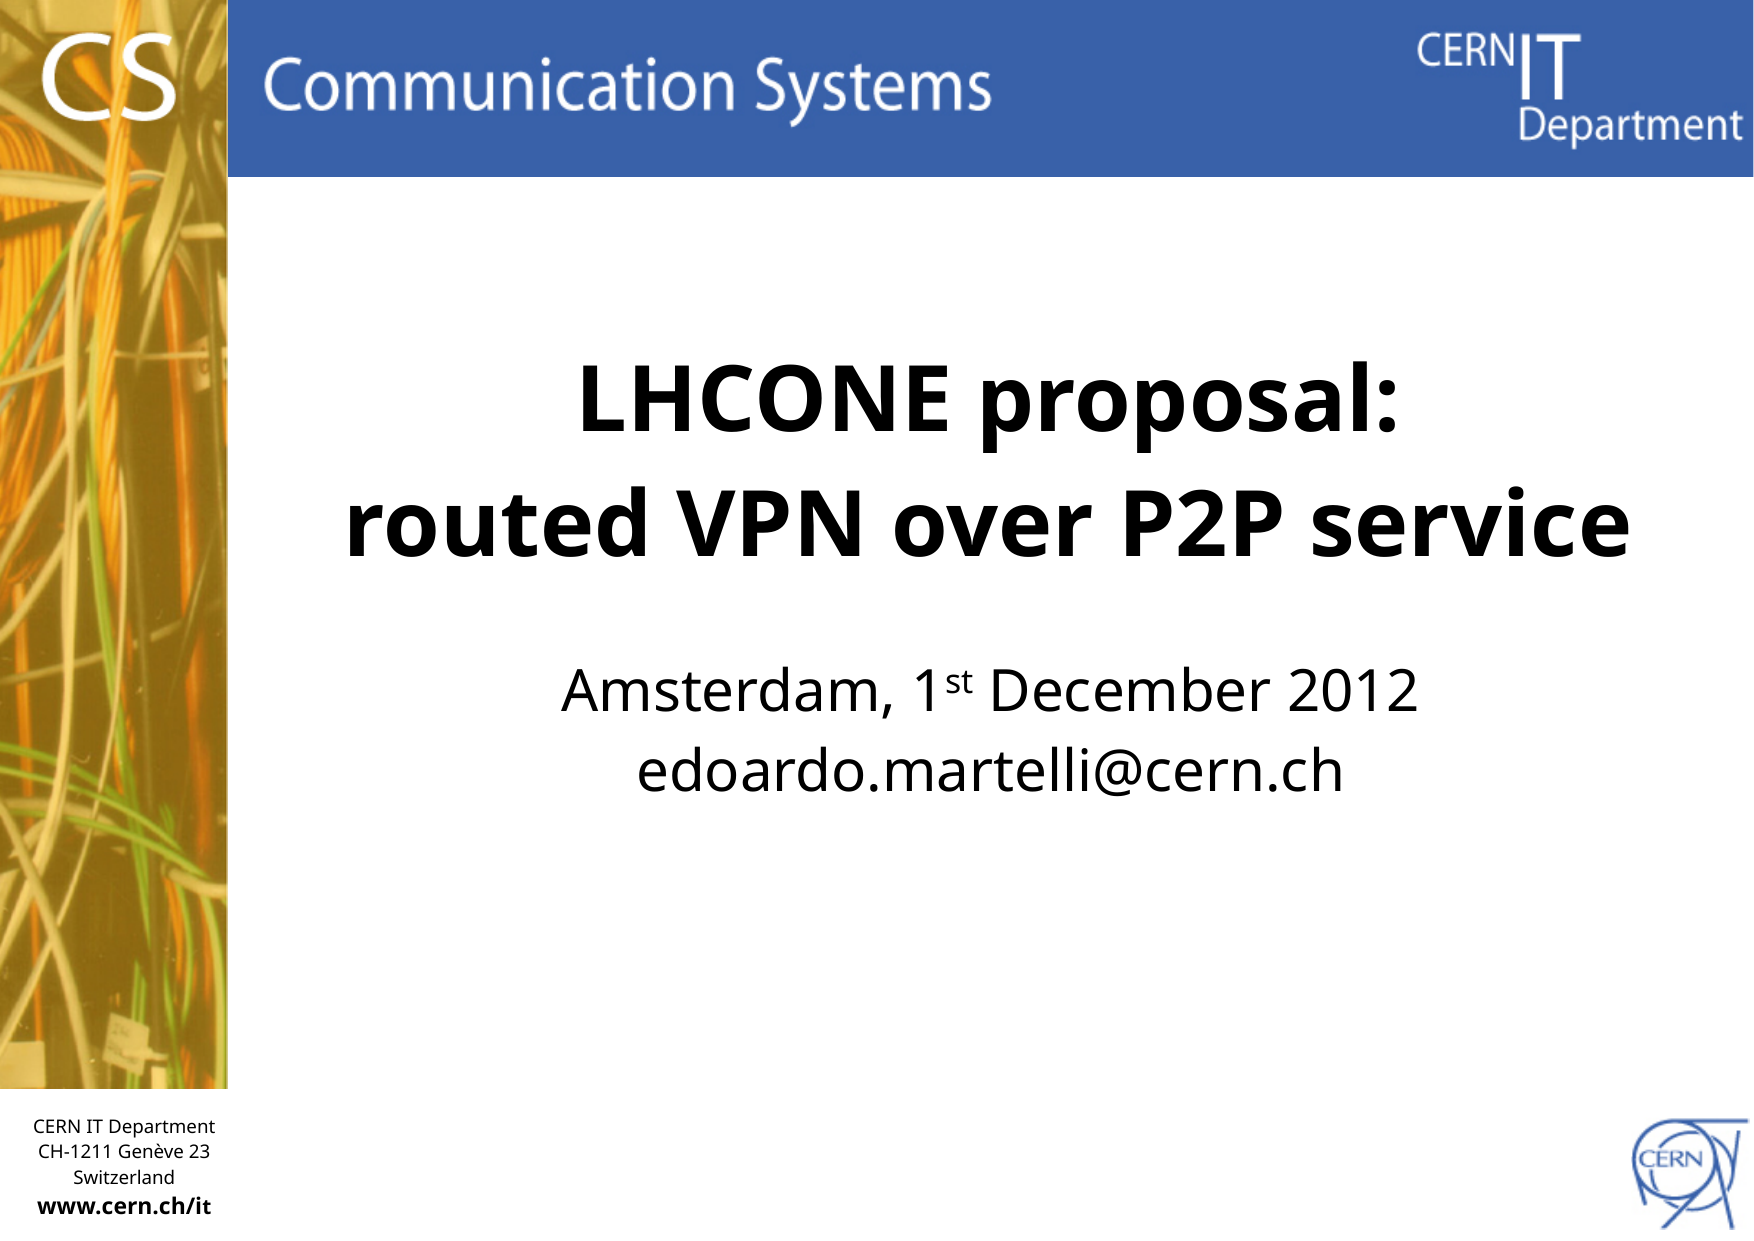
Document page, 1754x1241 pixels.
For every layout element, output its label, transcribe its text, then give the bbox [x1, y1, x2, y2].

picture [0, 0, 1754, 1089]
text_box Amsterdam, 1st December 2012 edoardo.martelli@cern.ch [345, 642, 1637, 975]
title LHCONE proposal: routed VPN over P2P service [326, 324, 1652, 593]
text_box CERN IT Department CH-1211 Genève 23 Switzerland www.cern.ch/it [0, 1105, 249, 1229]
picture [1631, 1117, 1750, 1230]
